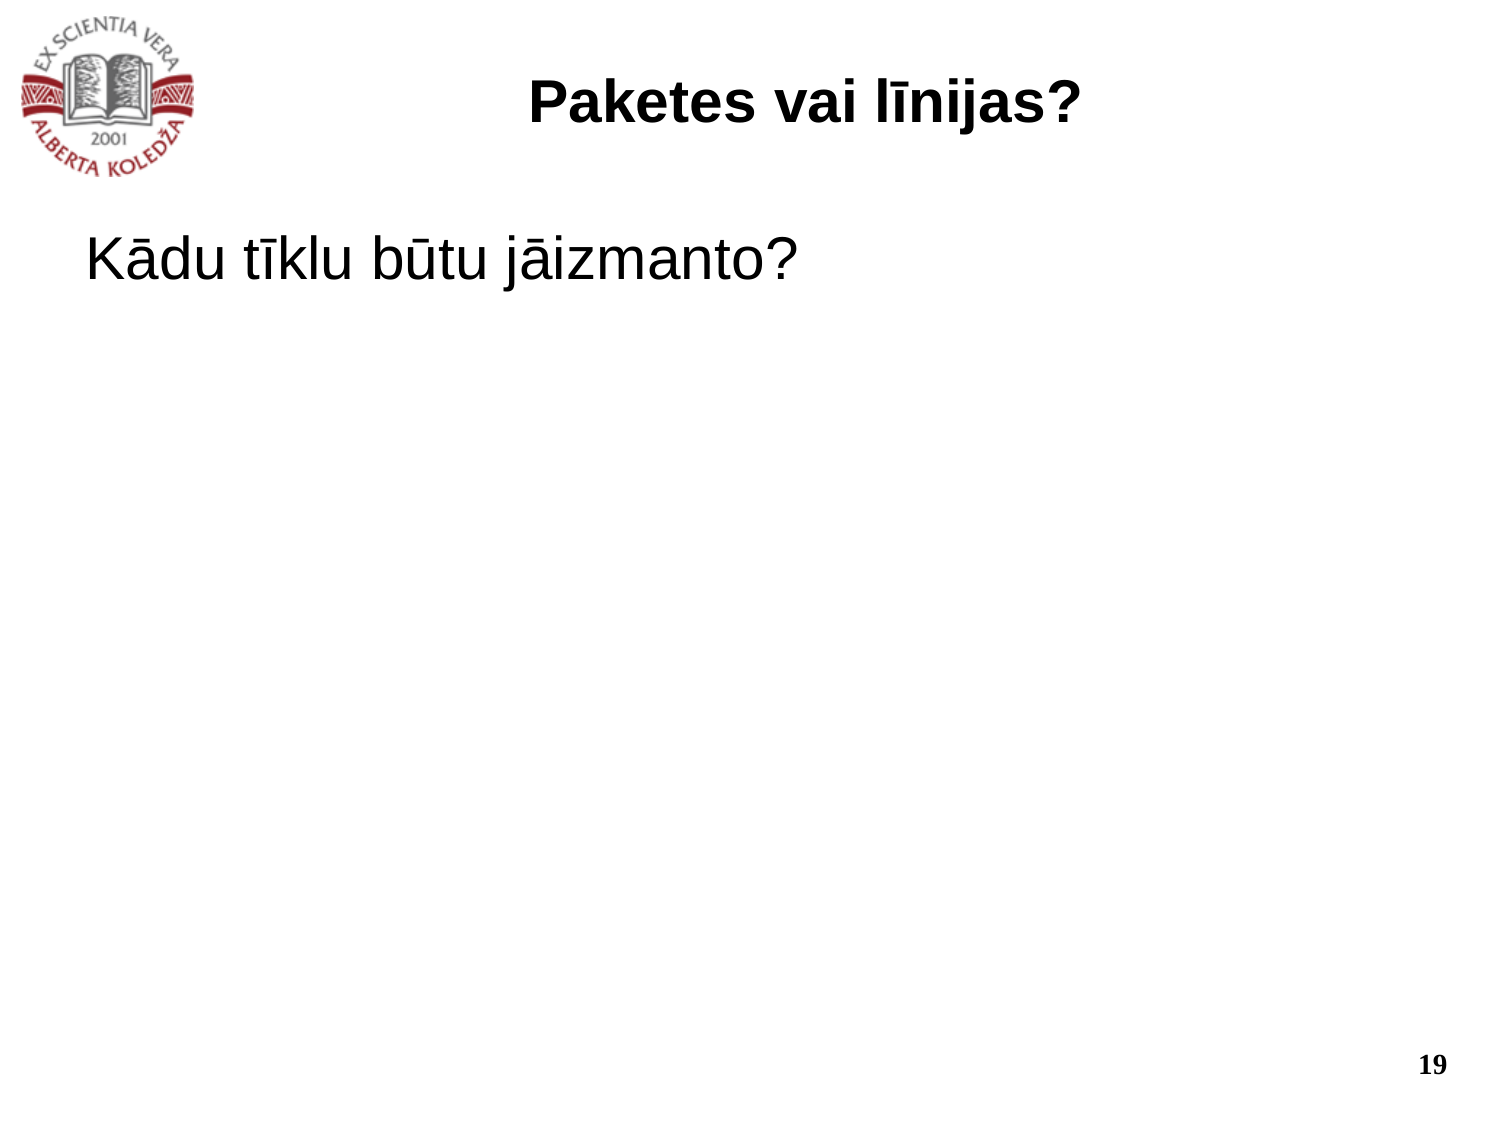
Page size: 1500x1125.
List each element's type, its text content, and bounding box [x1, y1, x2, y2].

text_box <skaitlis> [1312, 1037, 1463, 1101]
title Paketes vai līnijas? [187, 44, 1425, 150]
picture [21, 16, 194, 177]
list Kādu tīklu būtu jāizmanto? [85, 216, 1436, 959]
